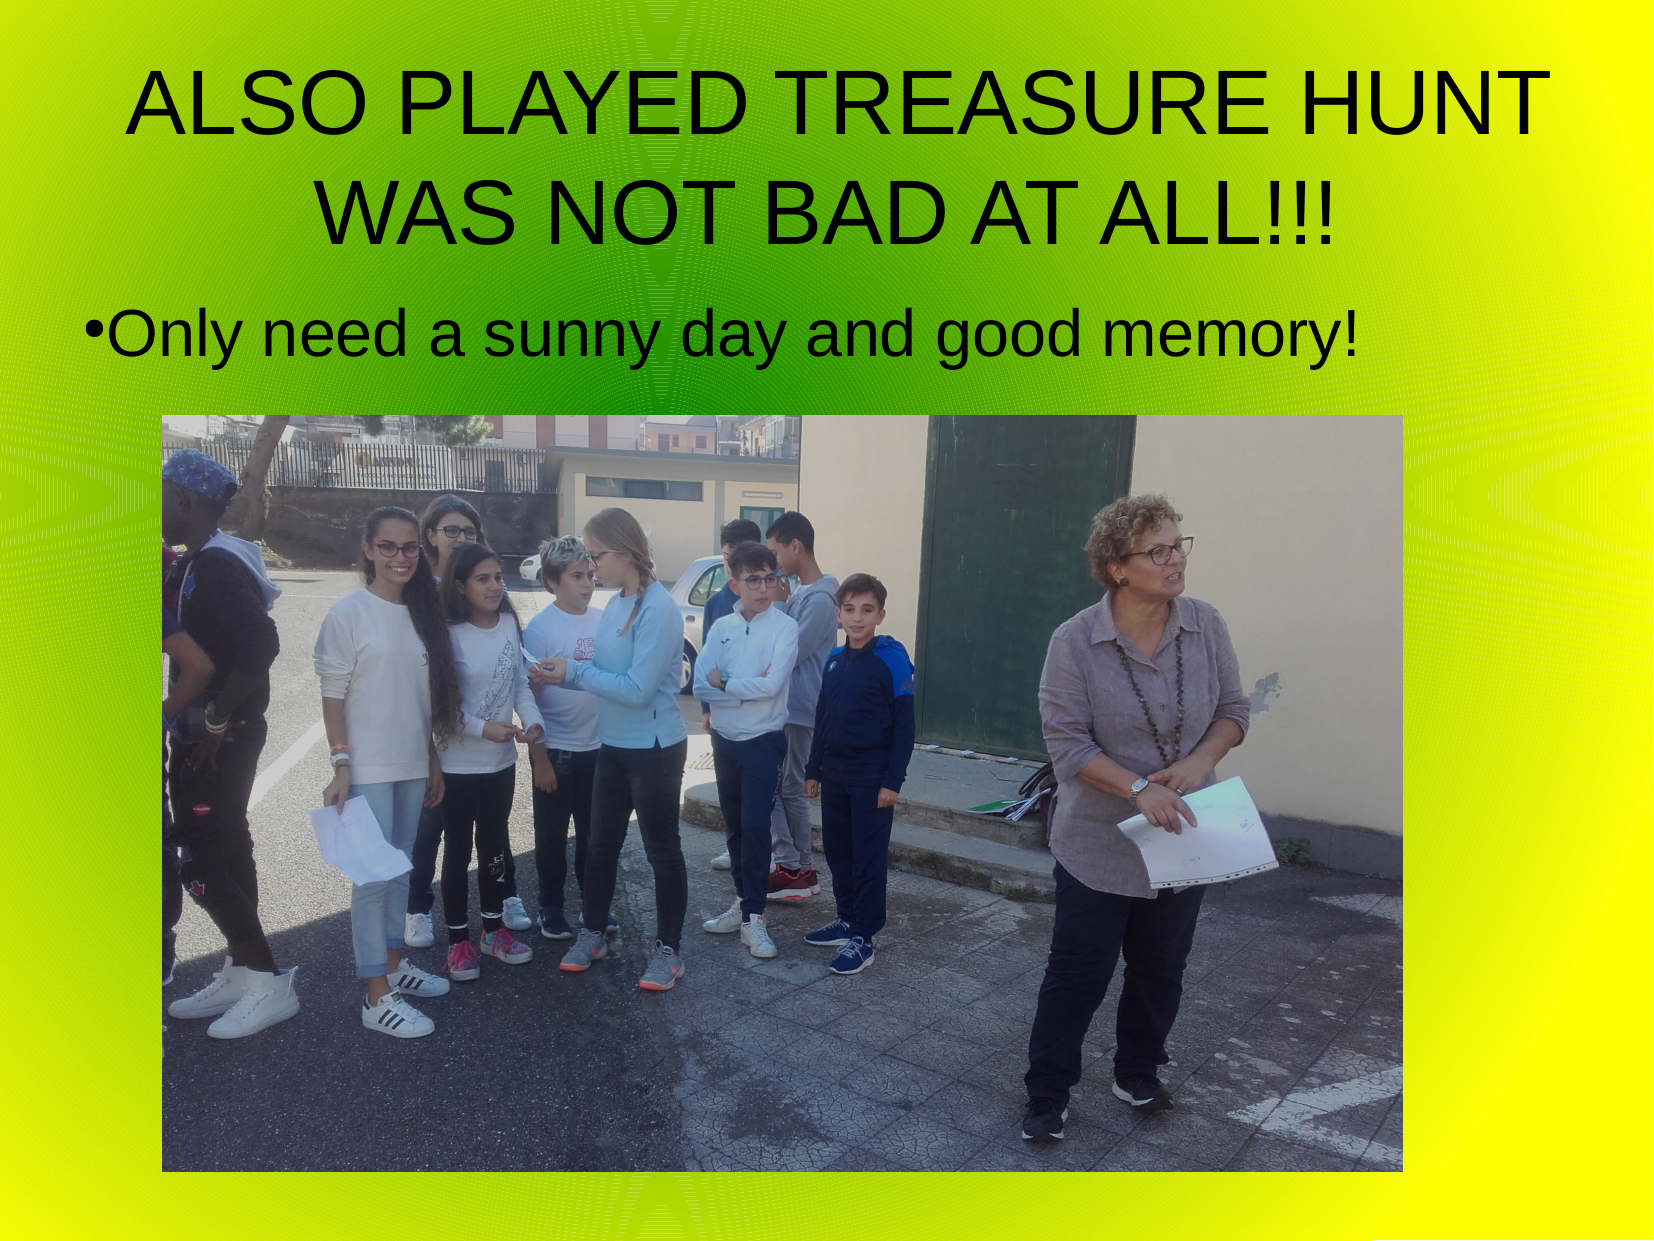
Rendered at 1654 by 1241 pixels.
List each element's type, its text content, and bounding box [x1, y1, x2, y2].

picture [162, 415, 1403, 1172]
title ALSO PLAYED TREASURE HUNT WAS NOT BAD AT ALL!!! [82, 49, 1571, 257]
list Only need a sunny day and good memory! [82, 290, 1571, 1109]
